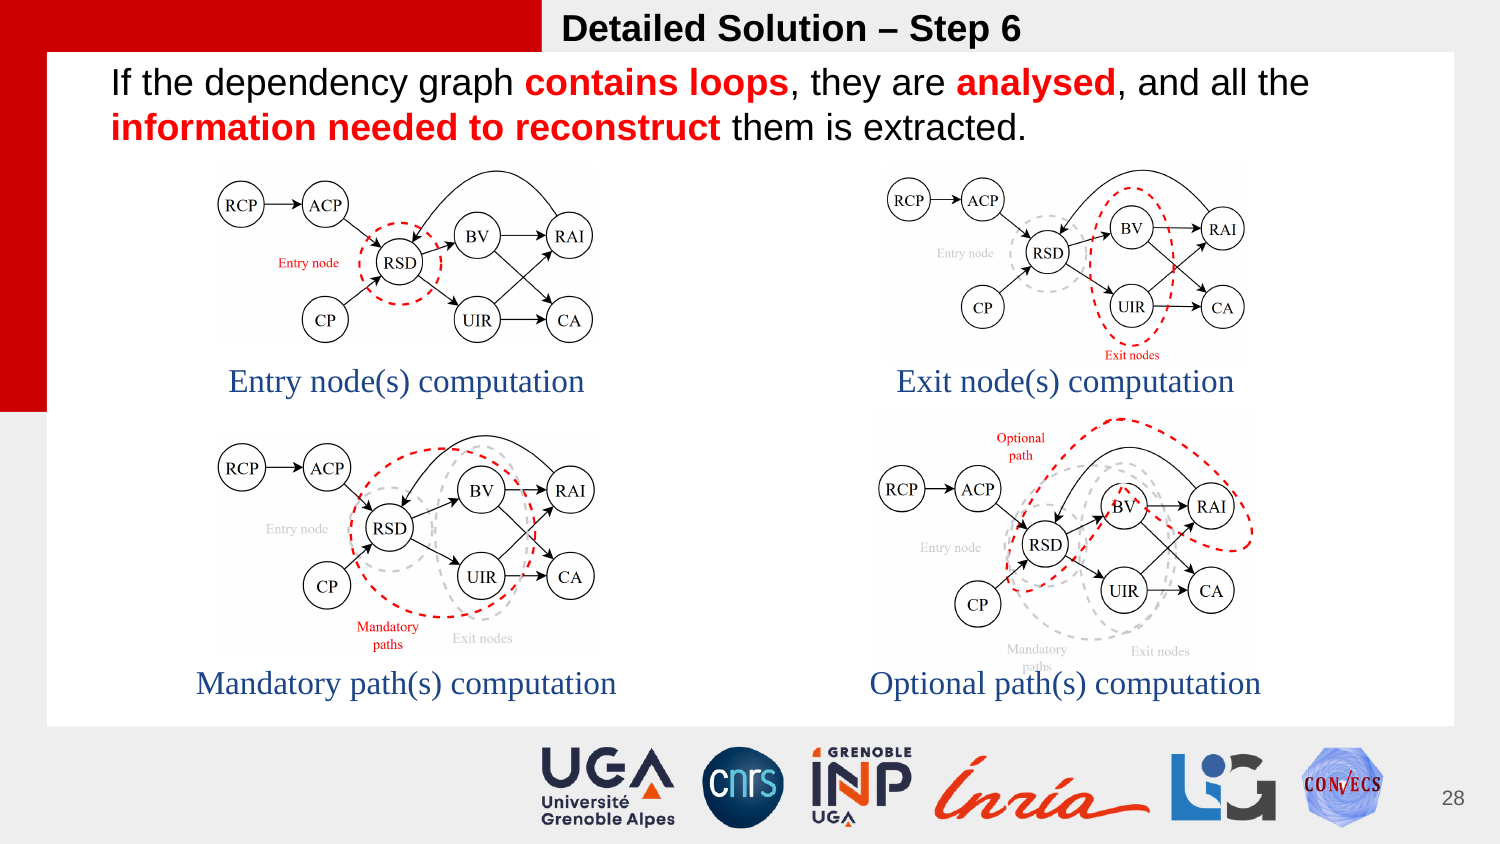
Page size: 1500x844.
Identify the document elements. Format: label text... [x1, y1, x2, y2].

text_box Mandatory path(s) computation [171, 654, 643, 709]
text_box If the dependency graph contains loops, they are analysed, and all the information needed to reconstruct them is extracted. [95, 54, 1405, 212]
picture [0, 0, 1500, 844]
text_box Detailed Solution – Step 6 [546, 0, 1441, 55]
text_box Entry node(s) computation [184, 352, 629, 407]
text_box Exit node(s) computation [843, 352, 1288, 407]
text_box Optional path(s) computation [843, 654, 1288, 709]
slide_number <numéro> [1389, 764, 1480, 830]
